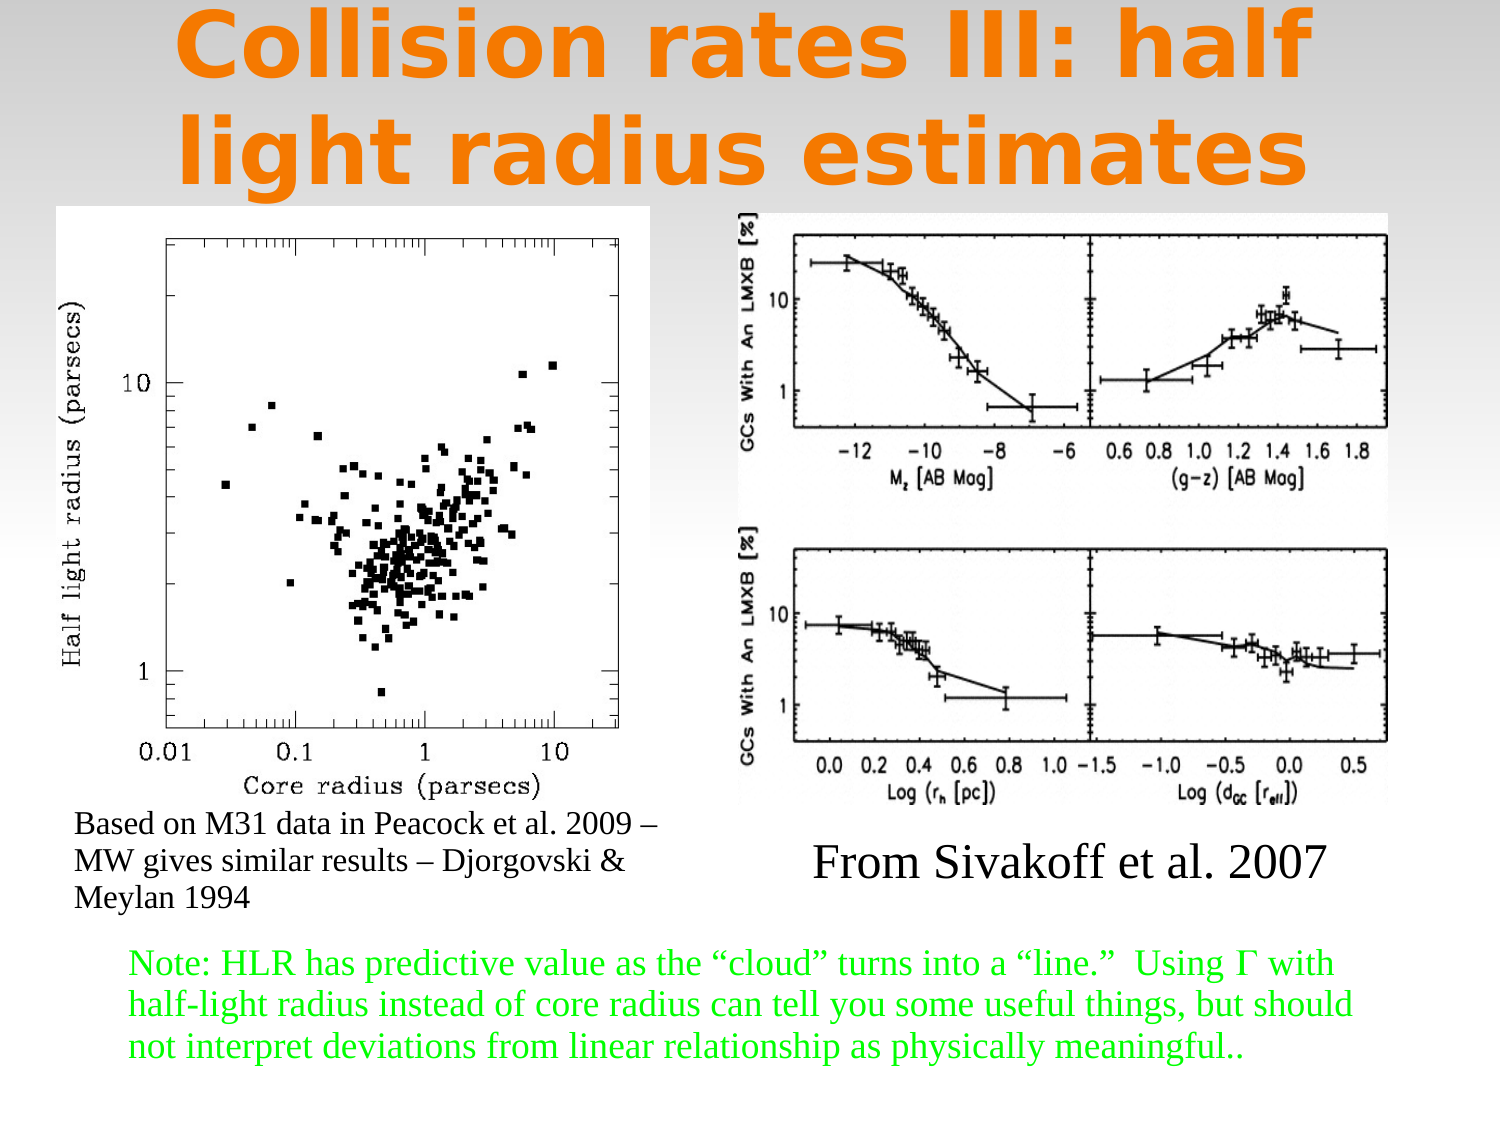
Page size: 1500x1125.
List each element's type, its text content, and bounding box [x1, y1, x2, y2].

title Collision rates III: half light radius estimates [69, 0, 1418, 207]
text_box Note: HLR has predictive value as the “cloud” turns into a “line.” Using G with half-light radius instead of core radius can tell you some useful things, but should not interpret deviations from linear relationship as physically meaningful.. [113, 934, 1413, 1075]
text_box Based on M31 data in Peacock et al. 2009 – MW gives similar results – Djorgovski & Meylan 1994 [59, 797, 739, 924]
picture [738, 213, 1388, 805]
picture [56, 206, 650, 801]
text_box From Sivakoff et al. 2007 [797, 826, 1343, 916]
